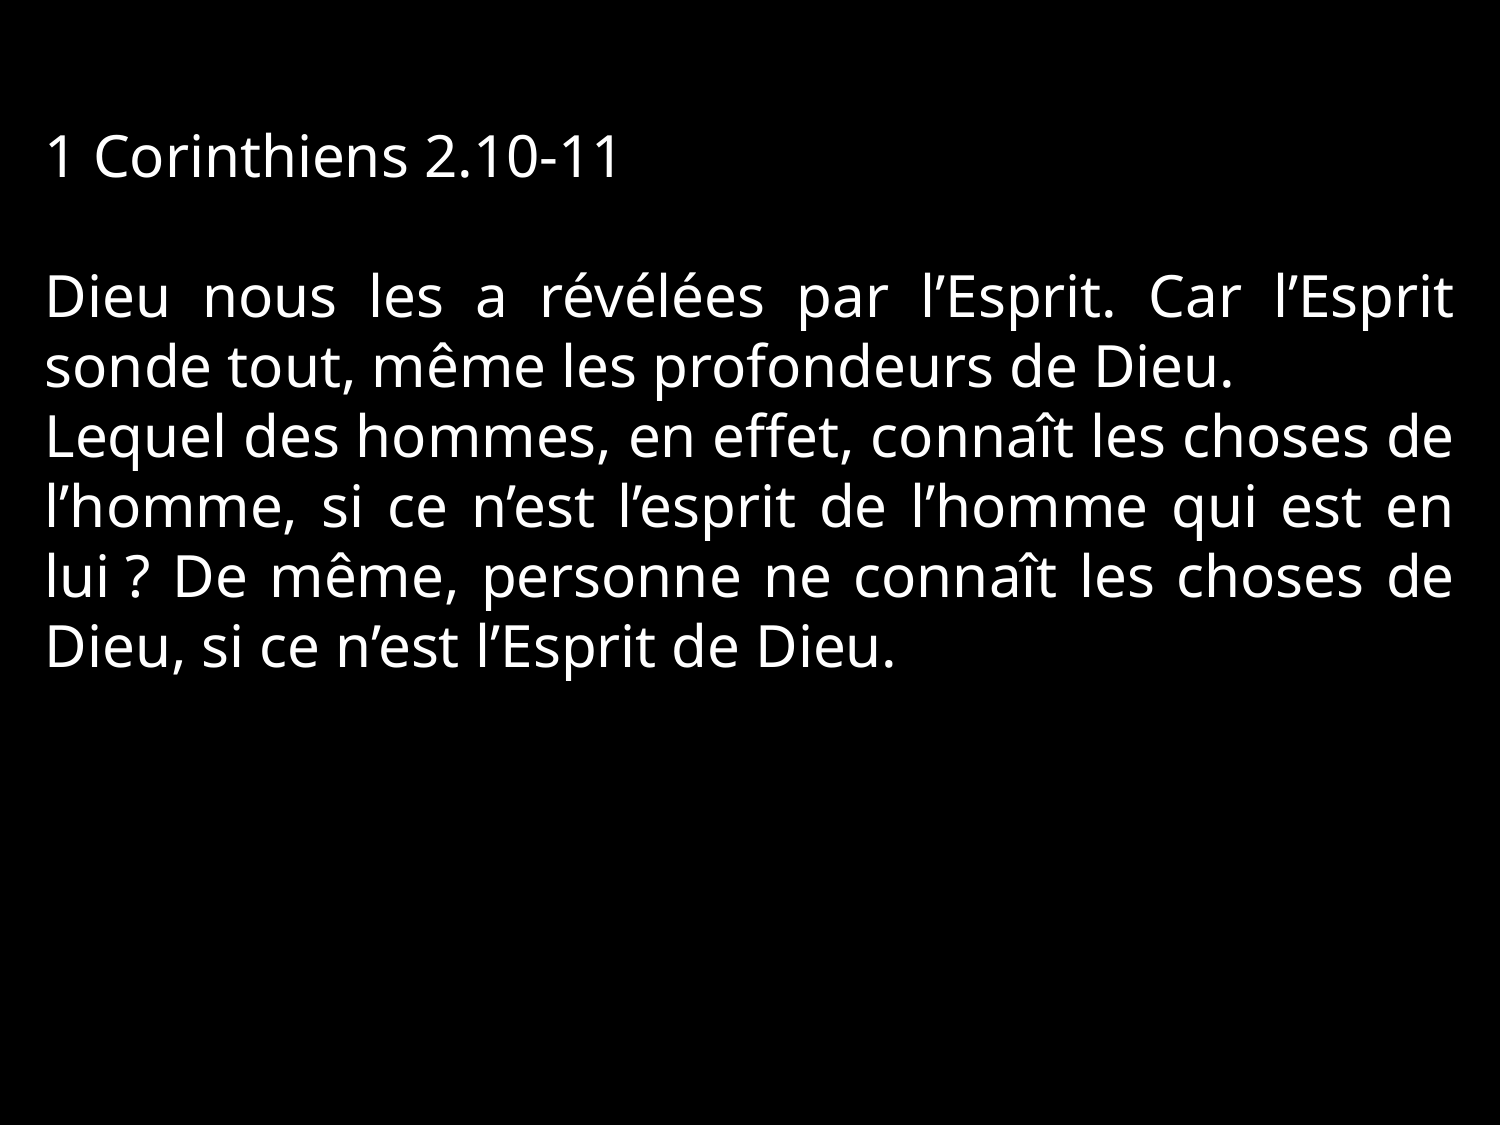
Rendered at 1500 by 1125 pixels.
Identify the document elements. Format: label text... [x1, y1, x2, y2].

text_box 1 Corinthiens 2.10-11 Dieu nous les a révélées par l’Esprit. Car l’Esprit sonde tout, même les profondeurs de Dieu. Lequel des hommes, en effet, connaît les choses de l’homme, si ce n’est l’esprit de l’homme qui est en lui ? De même, personne ne connaît les choses de Dieu, si ce n’est l’Esprit de Dieu. [30, 112, 1470, 687]
